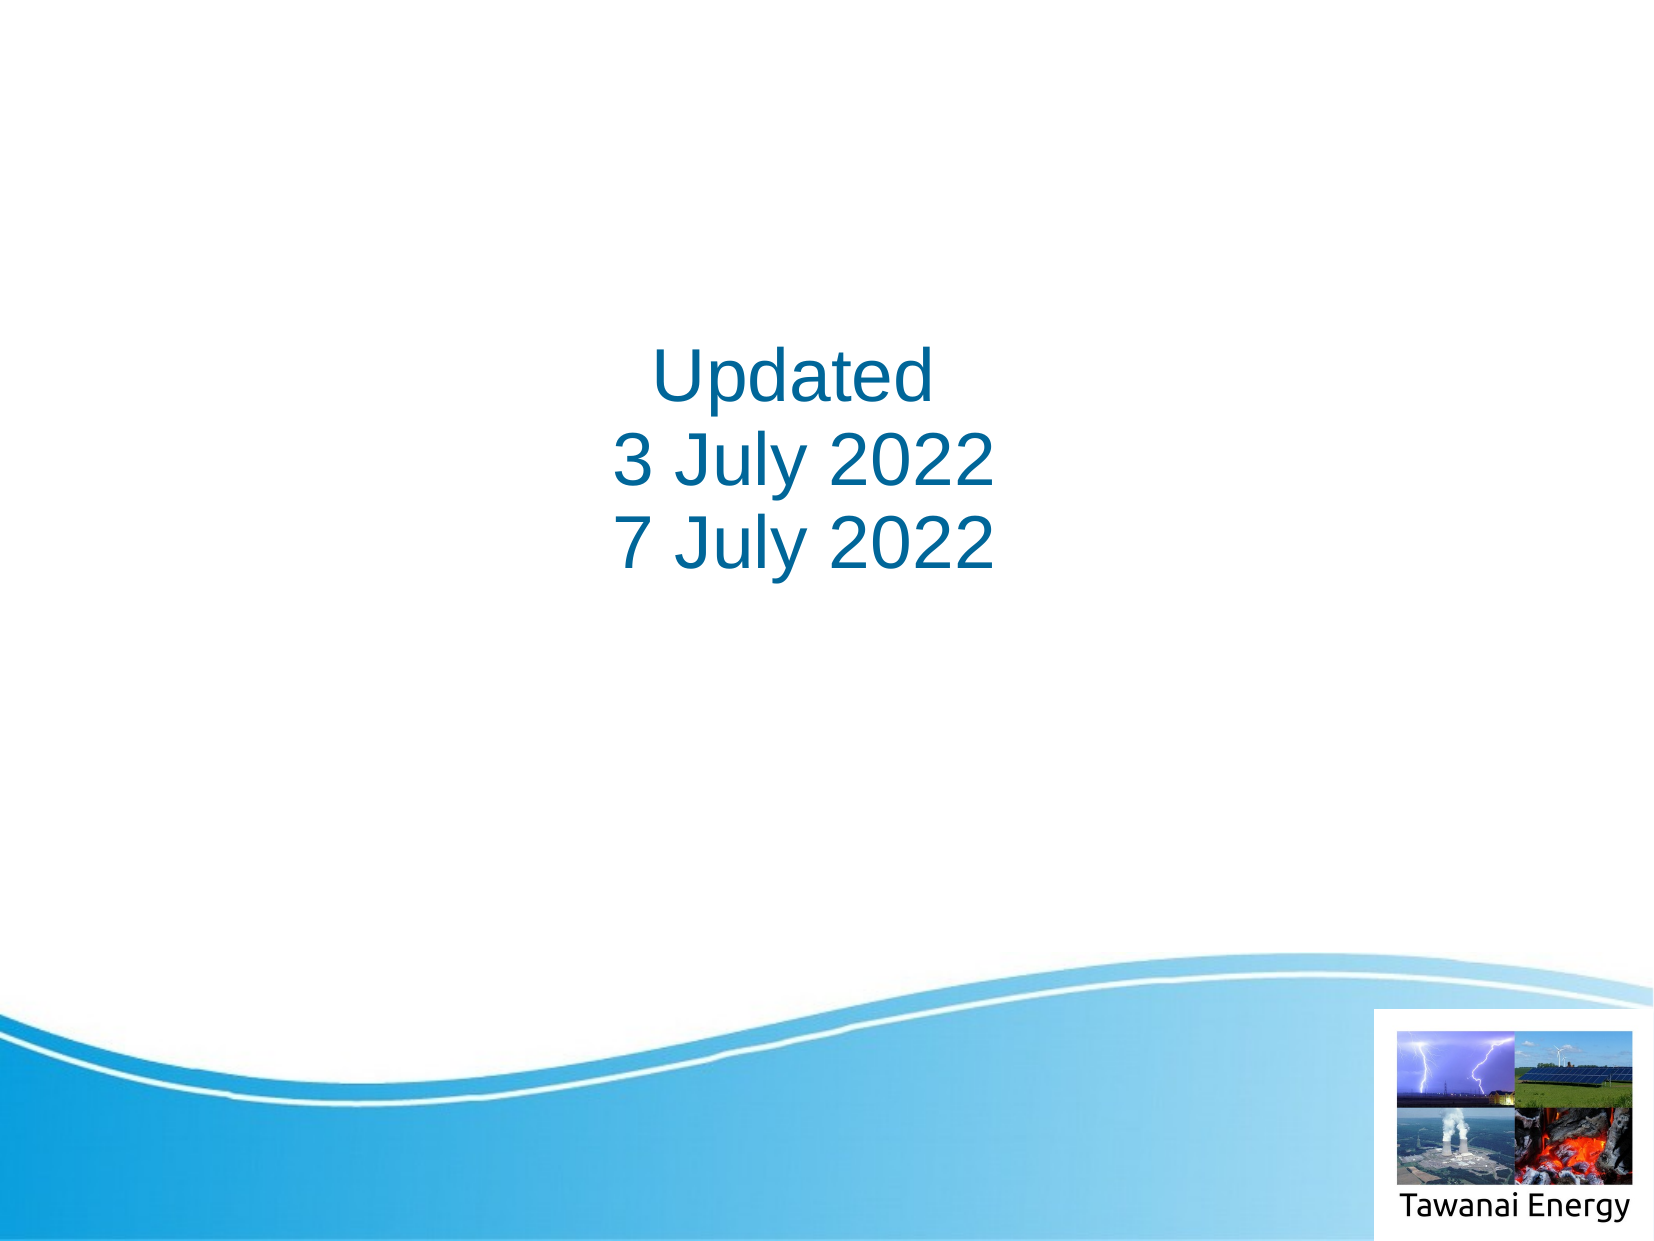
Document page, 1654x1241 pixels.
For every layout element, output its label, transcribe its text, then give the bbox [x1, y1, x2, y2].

picture [0, 952, 1654, 1241]
title Updated 3 July 2022 7 July 2022 [60, 165, 1549, 753]
